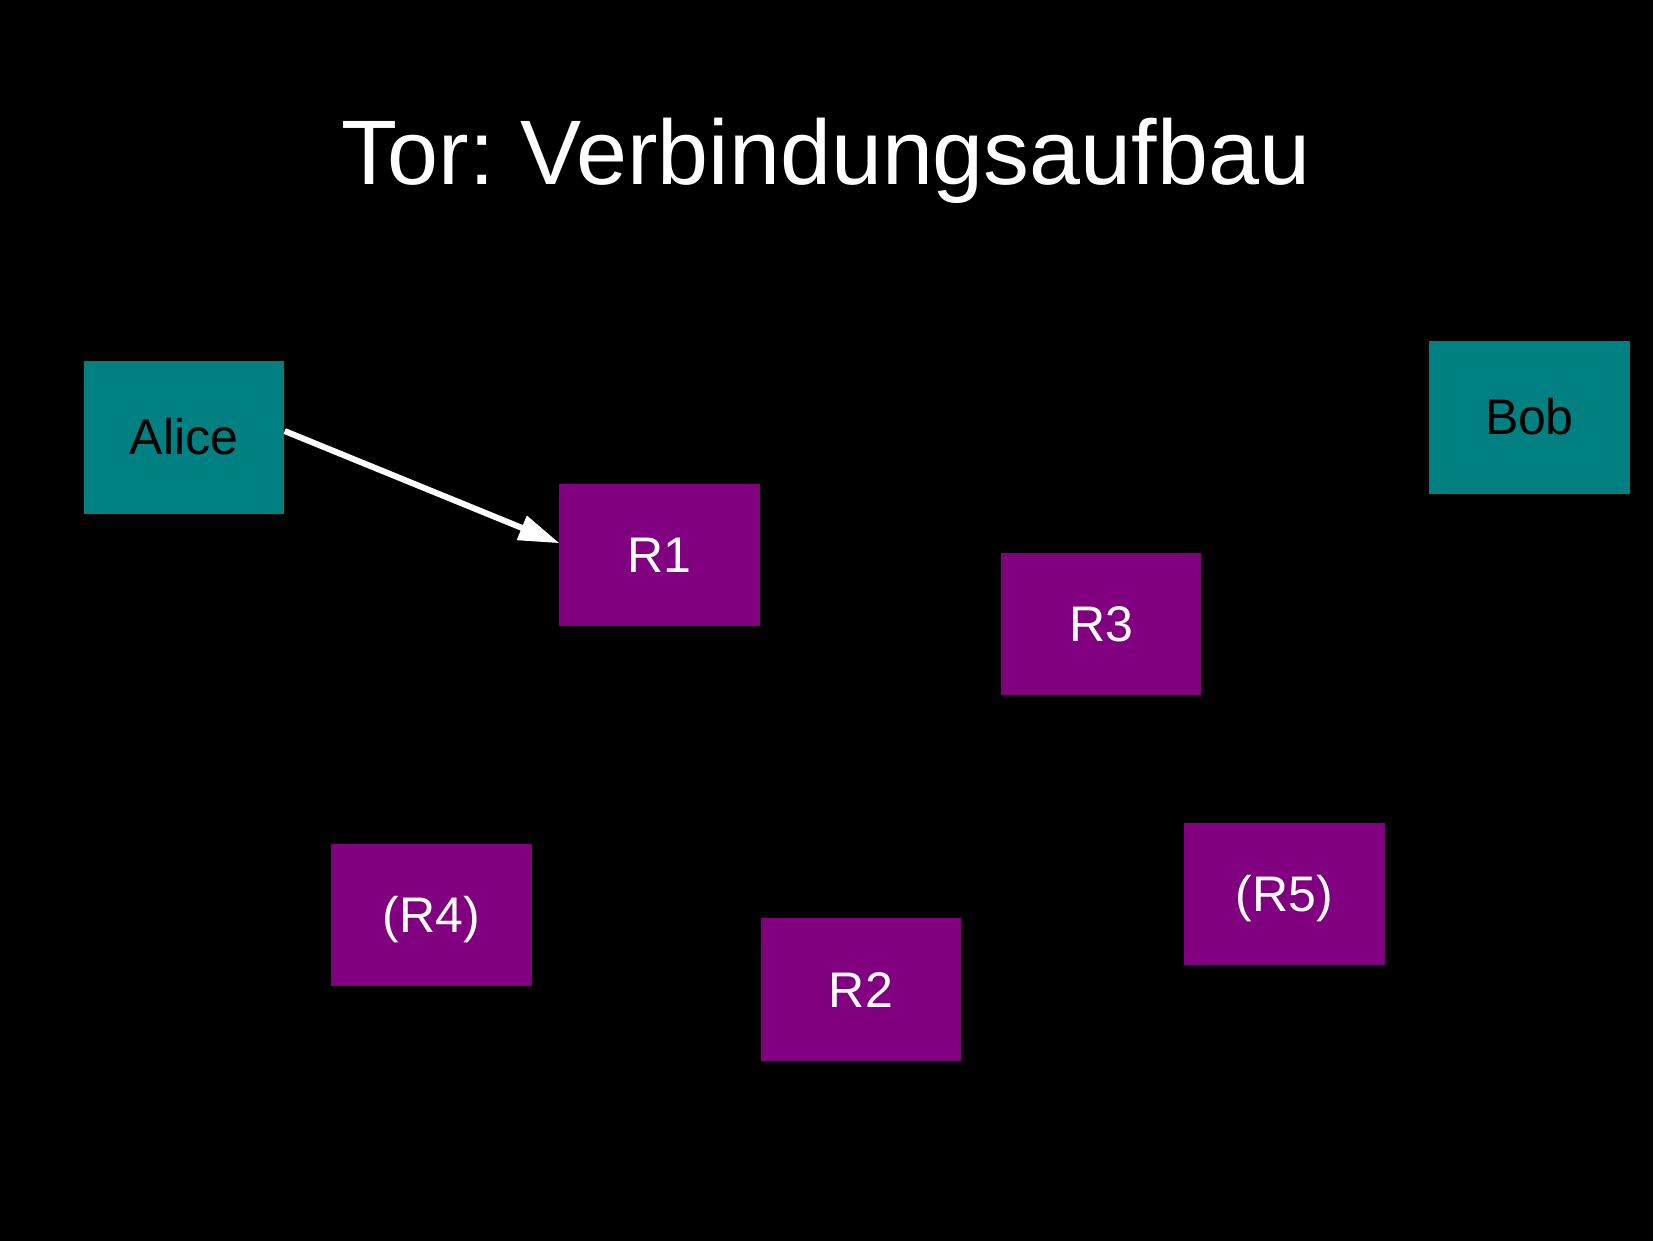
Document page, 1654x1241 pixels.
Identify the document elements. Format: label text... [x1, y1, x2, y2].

text_box R1 [558, 483, 761, 627]
text_box Alice [83, 360, 285, 515]
text_box R3 [1000, 552, 1202, 696]
title Tor: Verbindungsaufbau [82, 49, 1571, 257]
text_box (R4) [330, 843, 533, 987]
text_box Bob [1428, 340, 1631, 495]
text_box (R5) [1183, 822, 1386, 966]
text_box R2 [760, 917, 962, 1062]
